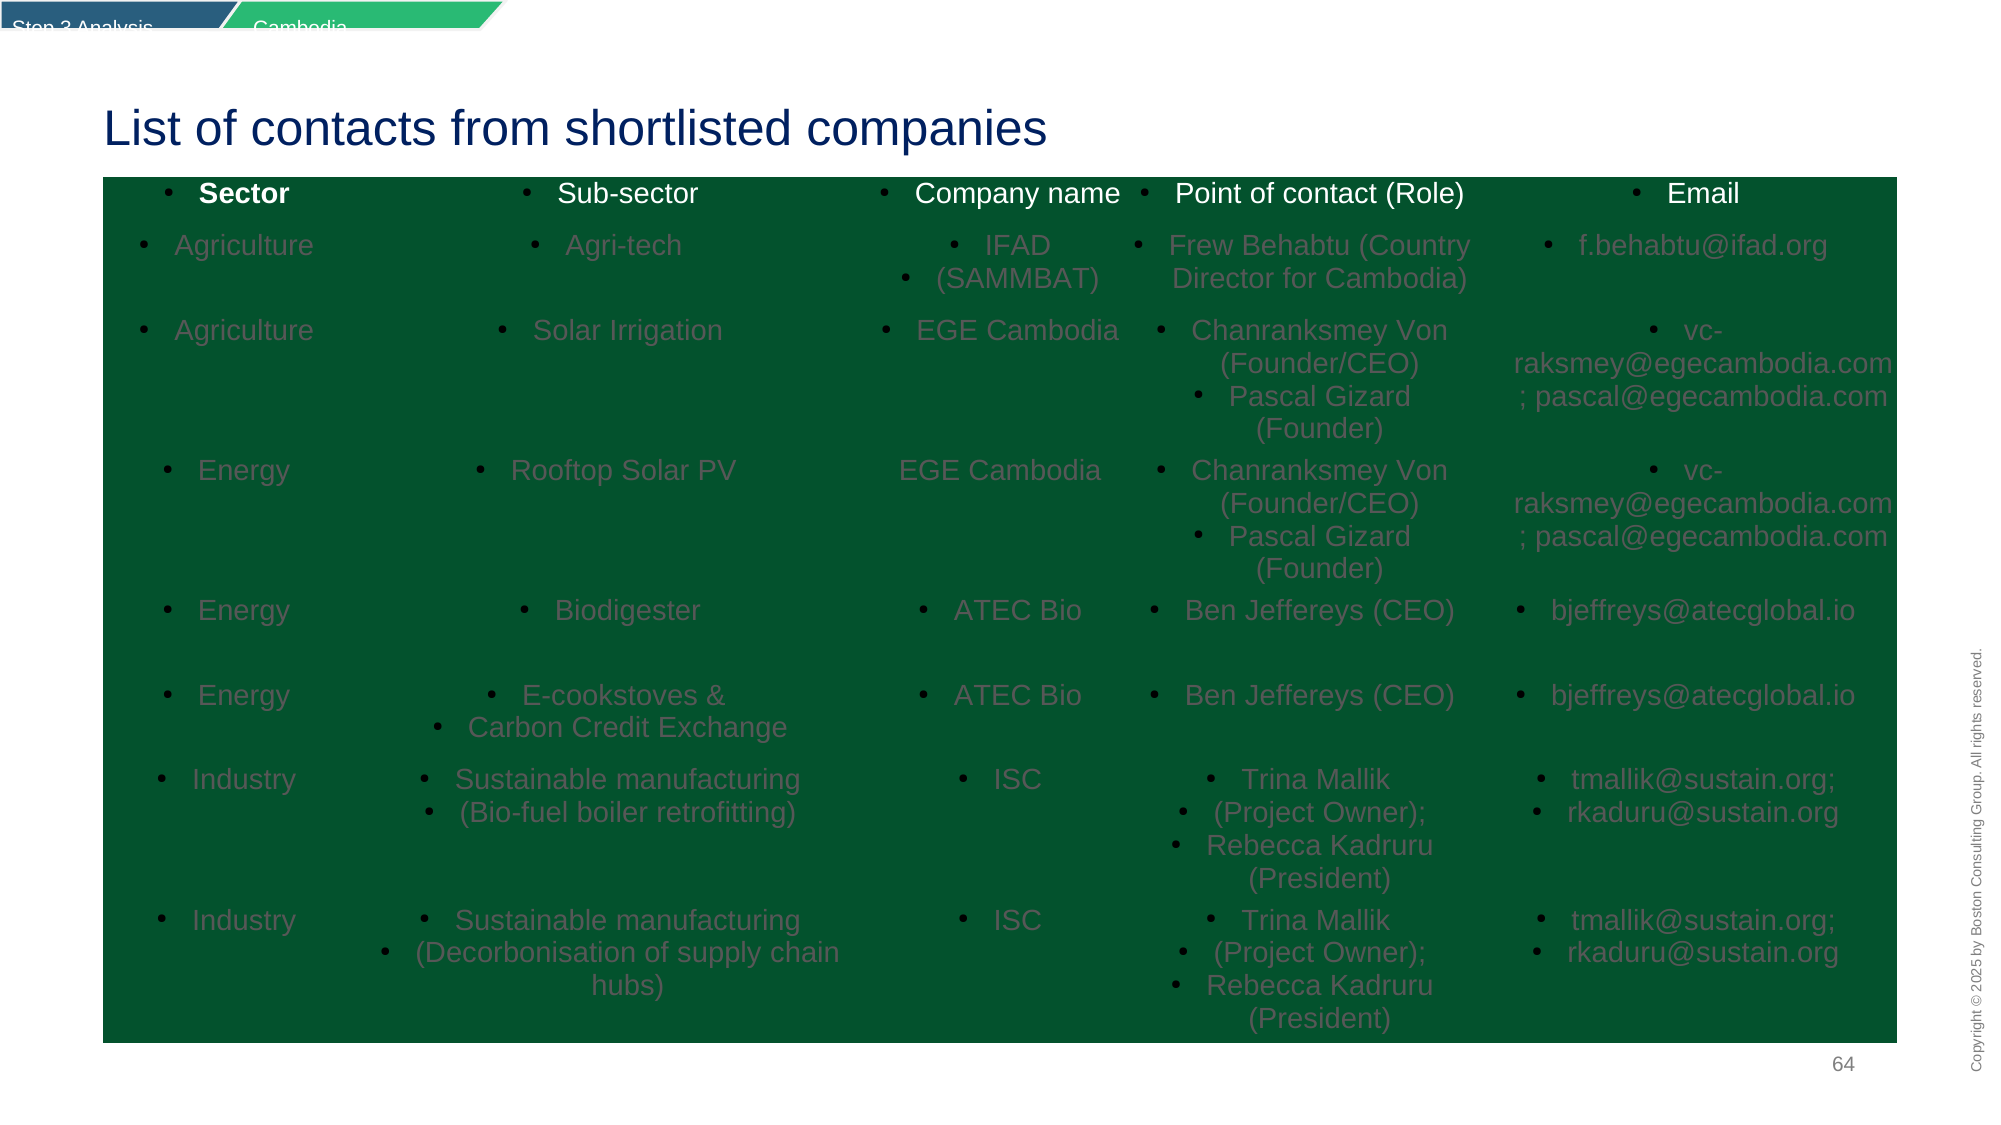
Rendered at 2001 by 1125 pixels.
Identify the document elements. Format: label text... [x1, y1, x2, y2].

table_header Email [1475, 177, 1897, 229]
table_cell E-cookstoves & Carbon Credit Exchange [350, 679, 871, 764]
table_cell Solar Irrigation [350, 314, 871, 454]
table_header Sector [103, 177, 350, 229]
table_cell vc-raksmey@egecambodia.com; pascal@egecambodia.com [1475, 314, 1897, 454]
table_header Sub-sector [350, 177, 871, 229]
table_cell tmallik@sustain.org; rkaduru@sustain.org [1475, 903, 1897, 1043]
table_header Company name [871, 177, 1130, 229]
table_cell Sustainable manufacturing (Bio-fuel boiler retrofitting) [350, 764, 871, 903]
table_cell ATEC Bio [871, 594, 1130, 679]
table_cell ISC [871, 764, 1130, 903]
table_cell Industry [103, 903, 350, 1043]
table_cell Ben Jeffereys (CEO) [1130, 679, 1475, 764]
table_cell EGE Cambodia [871, 454, 1130, 594]
table_cell f.behabtu@ifad.org [1475, 229, 1897, 314]
text_box Step 3 Analysis [0, 0, 242, 30]
table_cell Agriculture [103, 229, 350, 314]
text_box Cambodia [221, 0, 507, 30]
table_cell Energy [103, 454, 350, 594]
table_cell Agri-tech [350, 229, 871, 314]
table_cell Trina Mallik (Project Owner); Rebecca Kadruru (President) [1130, 764, 1475, 903]
table_cell Biodigester [350, 594, 871, 679]
table_cell ATEC Bio [871, 679, 1130, 764]
table_cell Energy [103, 679, 350, 764]
table_cell bjeffreys@atecglobal.io [1475, 679, 1897, 764]
table_cell IFAD (SAMMBAT) [871, 229, 1130, 314]
table_cell bjeffreys@atecglobal.io [1475, 594, 1897, 679]
table_cell EGE Cambodia [871, 314, 1130, 454]
table_cell ISC [871, 903, 1130, 1043]
table_cell Agriculture [103, 314, 350, 454]
table_cell Rooftop Solar PV [350, 454, 871, 594]
table_cell tmallik@sustain.org; rkaduru@sustain.org [1475, 764, 1897, 903]
table_cell Ben Jeffereys (CEO) [1130, 594, 1475, 679]
table_cell vc-raksmey@egecambodia.com; pascal@egecambodia.com [1475, 454, 1897, 594]
table_cell Industry [103, 764, 350, 903]
table_cell Chanranksmey Von (Founder/CEO) Pascal Gizard (Founder) [1130, 314, 1475, 454]
table_cell Chanranksmey Von (Founder/CEO) Pascal Gizard (Founder) [1130, 454, 1475, 594]
table_cell Trina Mallik (Project Owner); Rebecca Kadruru (President) [1130, 903, 1475, 1043]
table_cell Frew Behabtu (Country Director for Cambodia) [1130, 229, 1475, 314]
title List of contacts from shortlisted companies [103, 102, 1897, 157]
table_header Point of contact (Role) [1130, 177, 1475, 229]
table_cell Energy [103, 594, 350, 679]
table_cell Sustainable manufacturing (Decorbonisation of supply chain hubs) [350, 903, 871, 1043]
